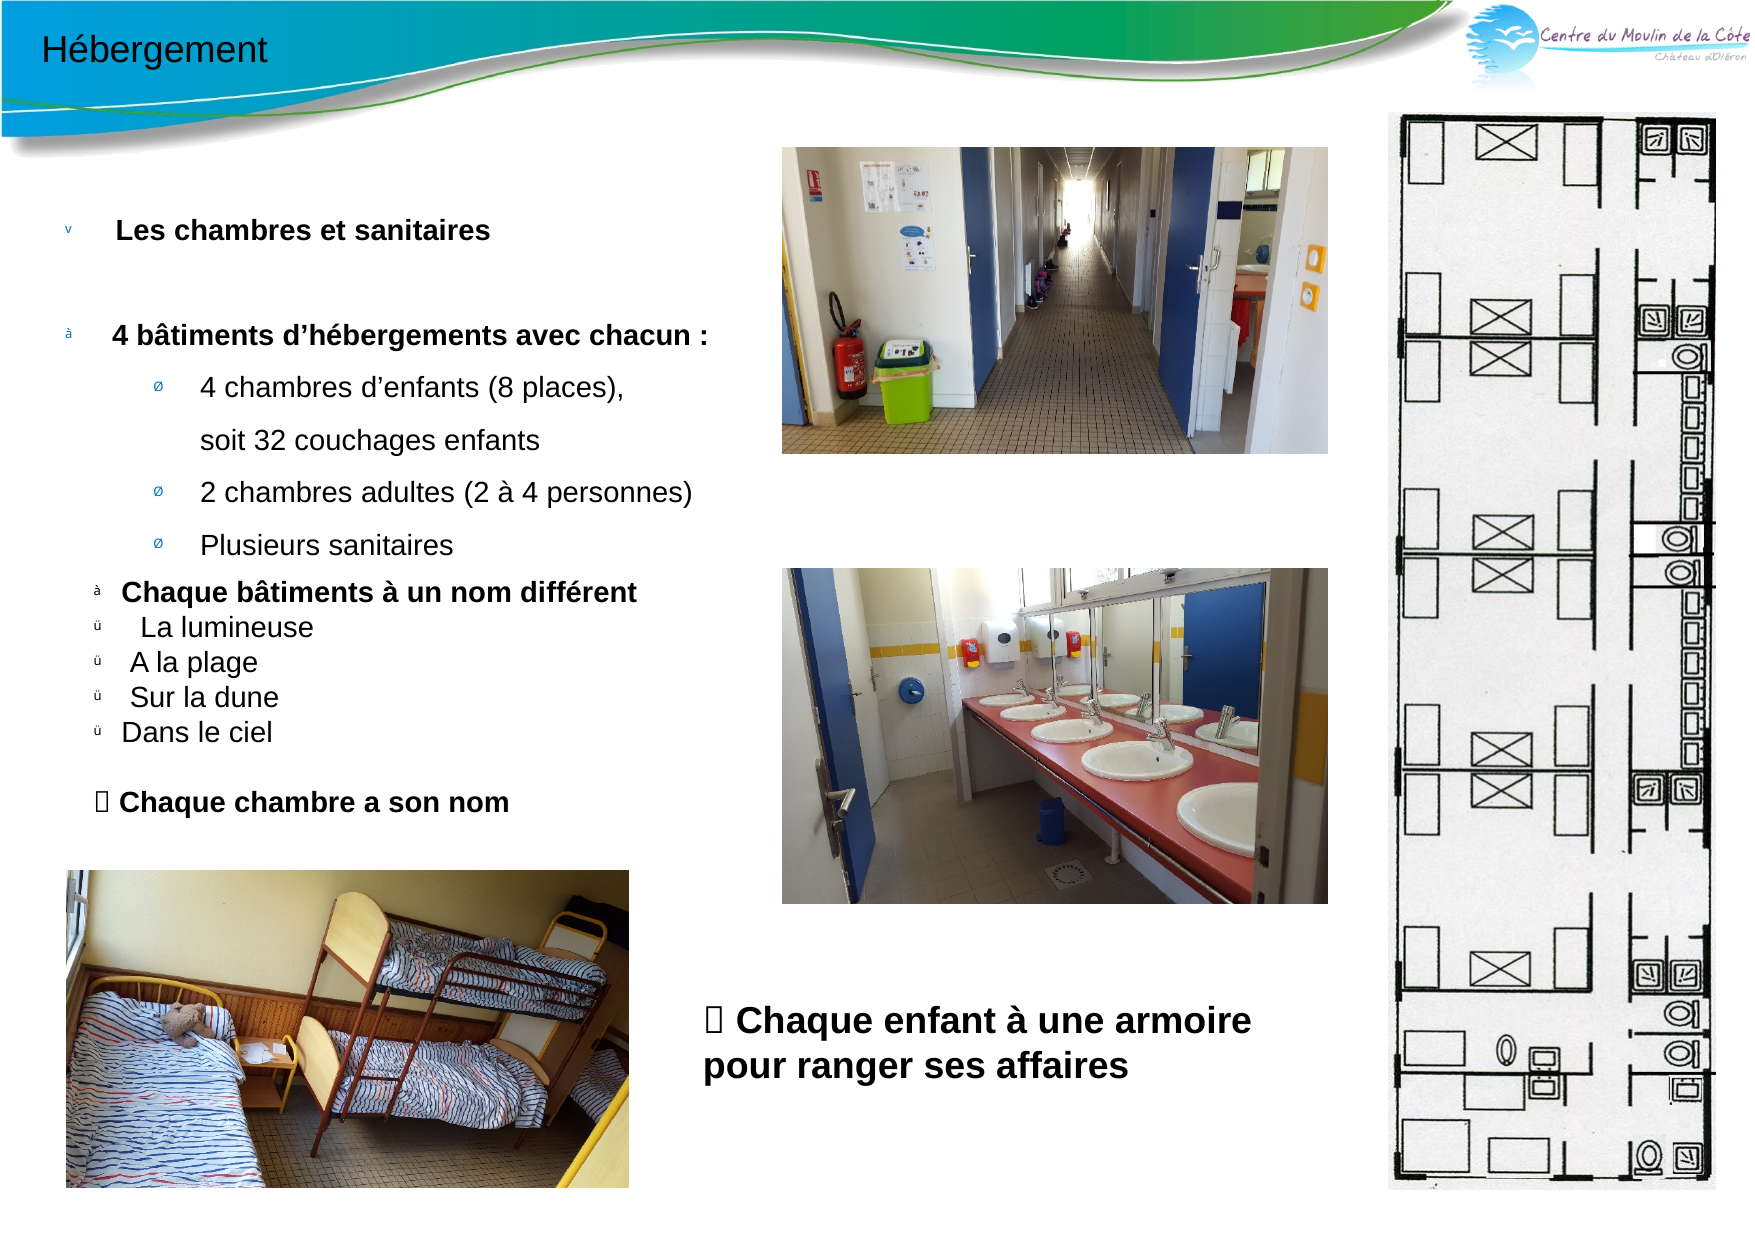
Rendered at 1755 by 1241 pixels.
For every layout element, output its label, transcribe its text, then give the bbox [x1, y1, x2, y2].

text_box Chaque bâtiments à un nom différent La lumineuse A la plage Sur la dune Dans le ciel  Chaque chambre a son nom [78, 565, 662, 871]
text_box  Chaque enfant à une armoire pour ranger ses affaires [688, 989, 1328, 1094]
text_box Les chambres et sanitaires 4 bâtiments d’hébergements avec chacun : 4 chambres d’enfants (8 places), soit 32 couchages enfants 2 chambres adultes (2 à 4 personnes) Plusieurs sanitaires [50, 186, 818, 610]
picture [66, 870, 629, 1188]
picture [0, 0, 1755, 1190]
text_box Hébergement [26, 17, 429, 78]
picture [782, 568, 1328, 904]
